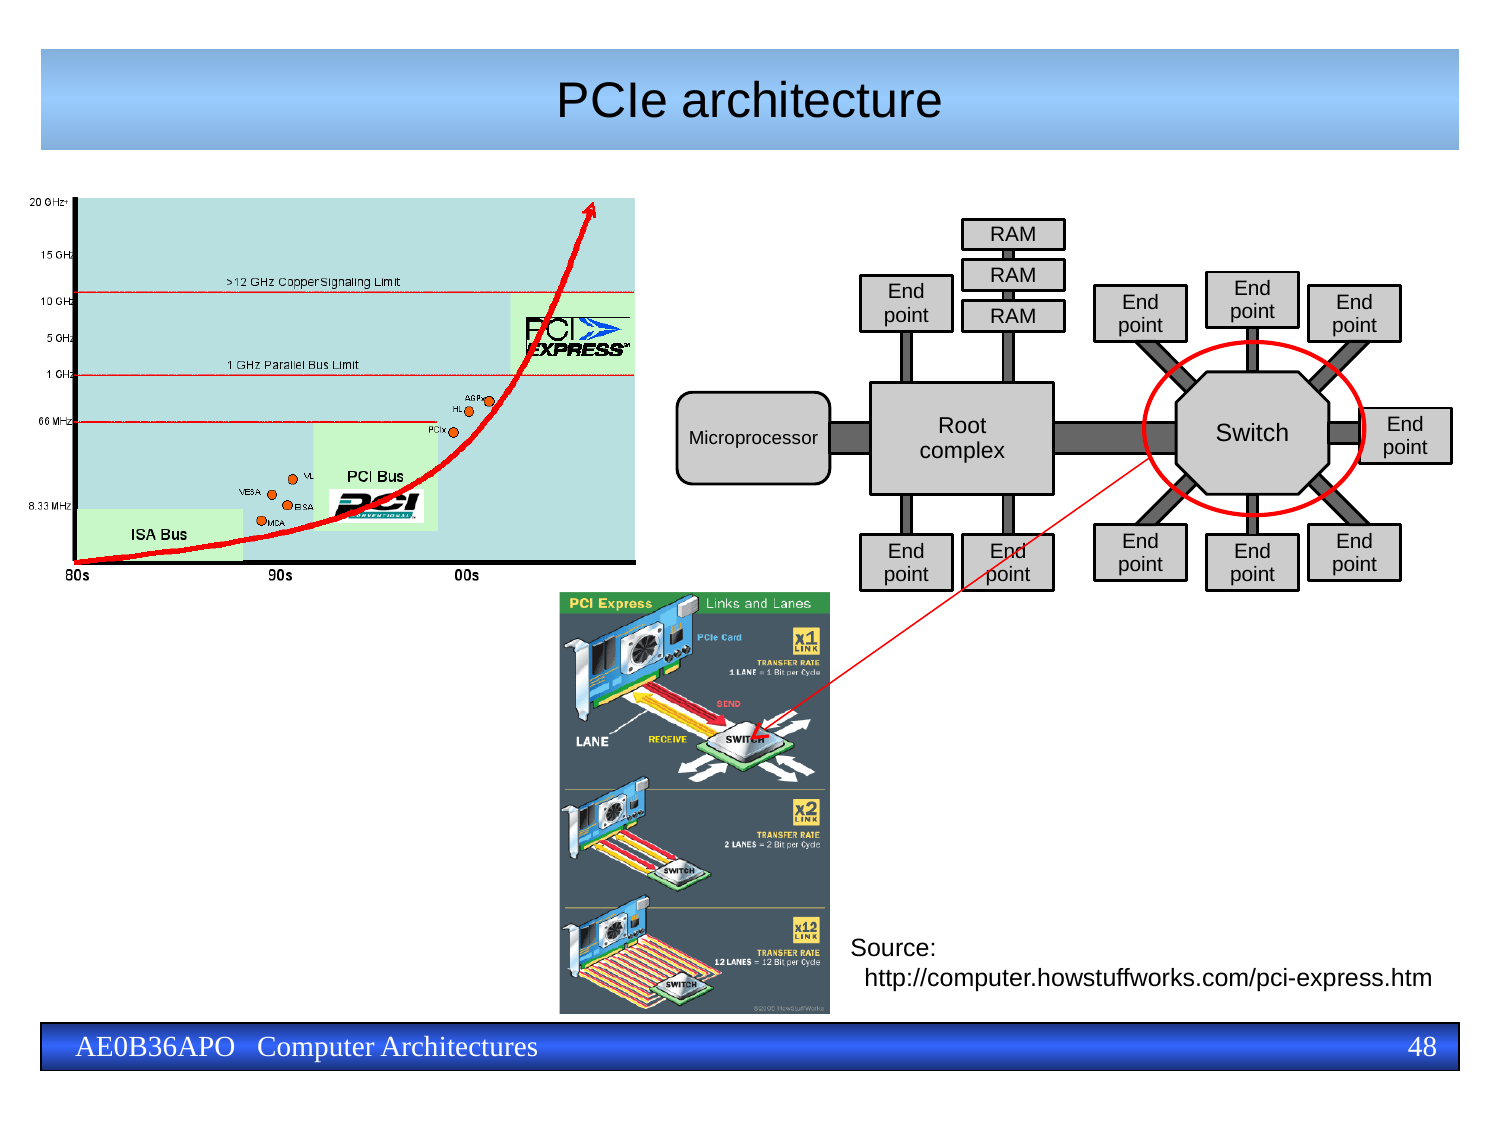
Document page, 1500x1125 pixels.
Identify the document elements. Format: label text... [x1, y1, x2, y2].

text_box [1247, 495, 1258, 513]
text_box End point [1094, 285, 1187, 342]
text_box End point [1308, 285, 1401, 342]
text_box [1247, 327, 1258, 340]
text_box End point [860, 275, 953, 332]
text_box End point [964, 534, 1054, 591]
text_box End point [1359, 408, 1452, 464]
text_box End point [1206, 272, 1299, 328]
picture [22, 156, 833, 1017]
text_box [1309, 365, 1337, 392]
text_box [1175, 474, 1196, 494]
text_box End point [1094, 524, 1187, 581]
text_box [1135, 341, 1178, 373]
text_box [1309, 474, 1332, 495]
text_box [901, 494, 912, 534]
text_box [1170, 367, 1196, 392]
text_box [1053, 422, 1146, 454]
text_box [1247, 518, 1258, 535]
text_box End point [1206, 534, 1299, 591]
text_box [1002, 331, 1014, 383]
text_box RAM [962, 259, 1065, 291]
title PCIe architecture [41, 49, 1459, 150]
text_box [1247, 345, 1258, 371]
text_box [1135, 489, 1183, 525]
text_box [1002, 494, 1014, 534]
text_box End point [1308, 524, 1401, 581]
text_box [1002, 250, 1014, 260]
text_box Source: http://computer.howstuffworks.com/pci-express.htm [835, 923, 1483, 999]
text_box Microprocessor [677, 392, 830, 485]
text_box [1147, 422, 1176, 454]
text_box [1323, 491, 1370, 525]
text_box Root complex [870, 382, 1054, 495]
text_box [829, 422, 870, 454]
text_box End point [860, 534, 953, 591]
text_box [1329, 341, 1370, 371]
text_box Switch [1176, 371, 1329, 495]
text_box RAM [962, 300, 1065, 332]
text_box [901, 332, 912, 383]
text_box End point [962, 534, 1038, 588]
text_box RAM [962, 219, 1065, 250]
text_box [1002, 291, 1014, 301]
text_box [1328, 422, 1360, 444]
